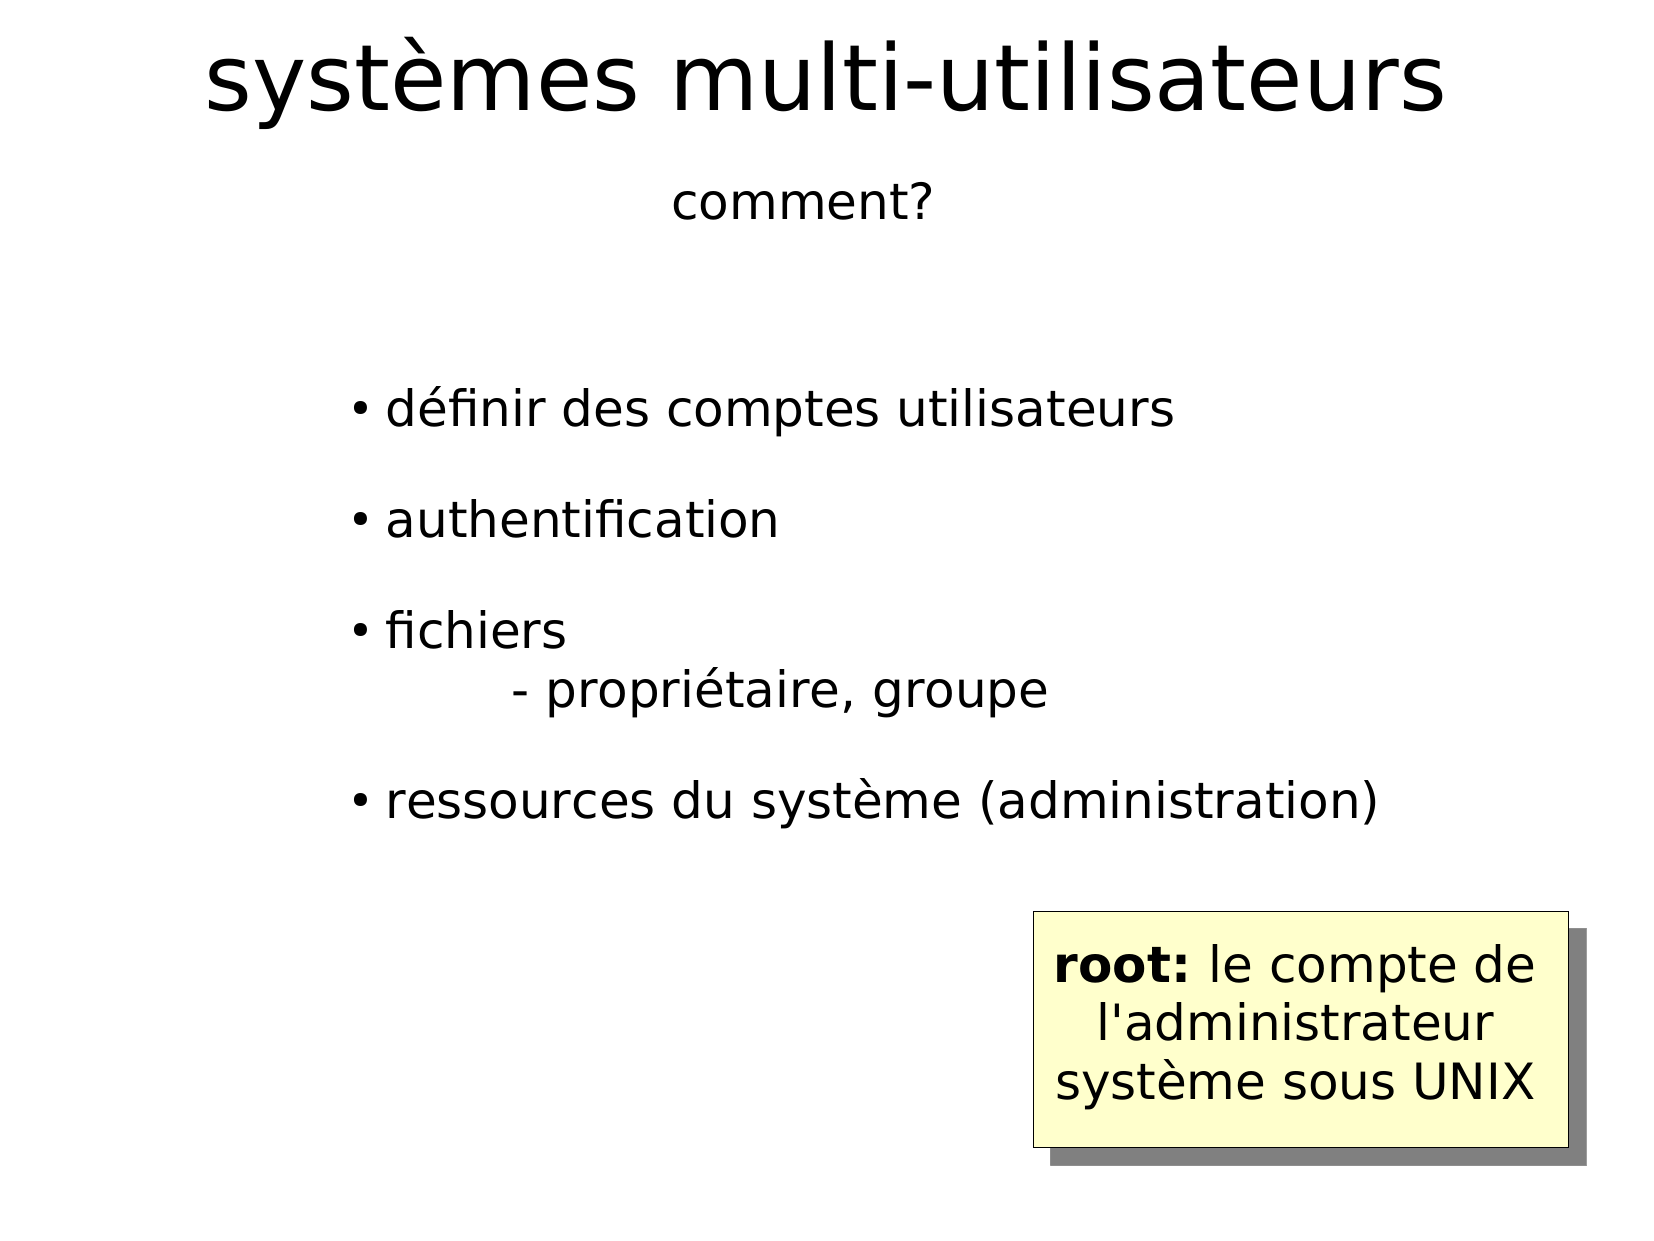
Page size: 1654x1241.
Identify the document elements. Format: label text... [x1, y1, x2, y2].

text_box comment? [671, 173, 936, 232]
text_box définir des comptes utilisateurs authentification fichiers - propriétaire, groupe ressources du système (administration) [351, 379, 1382, 836]
title systèmes multi-utilisateurs [136, 17, 1518, 140]
text_box root: le compte de l'administrateur système sous UNIX [1054, 936, 1569, 1111]
text_box [1033, 911, 1569, 1148]
